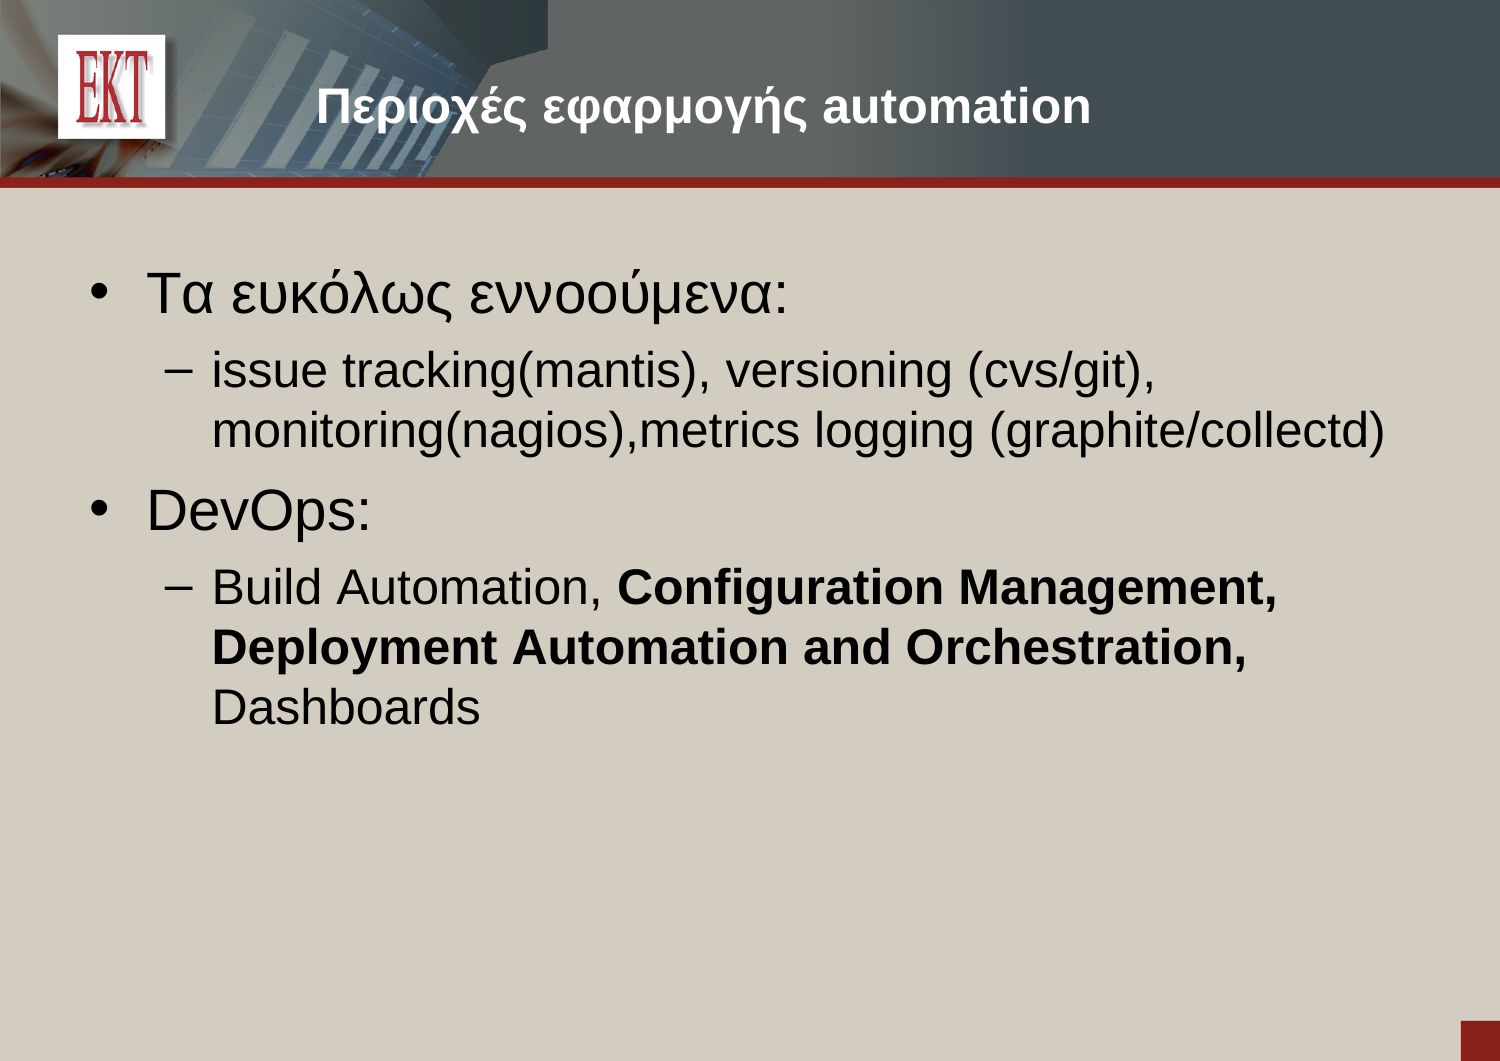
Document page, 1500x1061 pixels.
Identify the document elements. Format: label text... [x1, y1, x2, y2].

title Περιοχές εφαρμoγής automation [301, 42, 1426, 165]
list Τα ευκόλως εννοούμενα: issue tracking(mantis), versioning (cvs/git), monitoring(nagios),metrics logging (graphite/collectd) DevOps: Build Automation, Configuration Management, Deployment Automation and Orchestration, Dashboards [75, 247, 1426, 948]
picture [0, 0, 1500, 1061]
